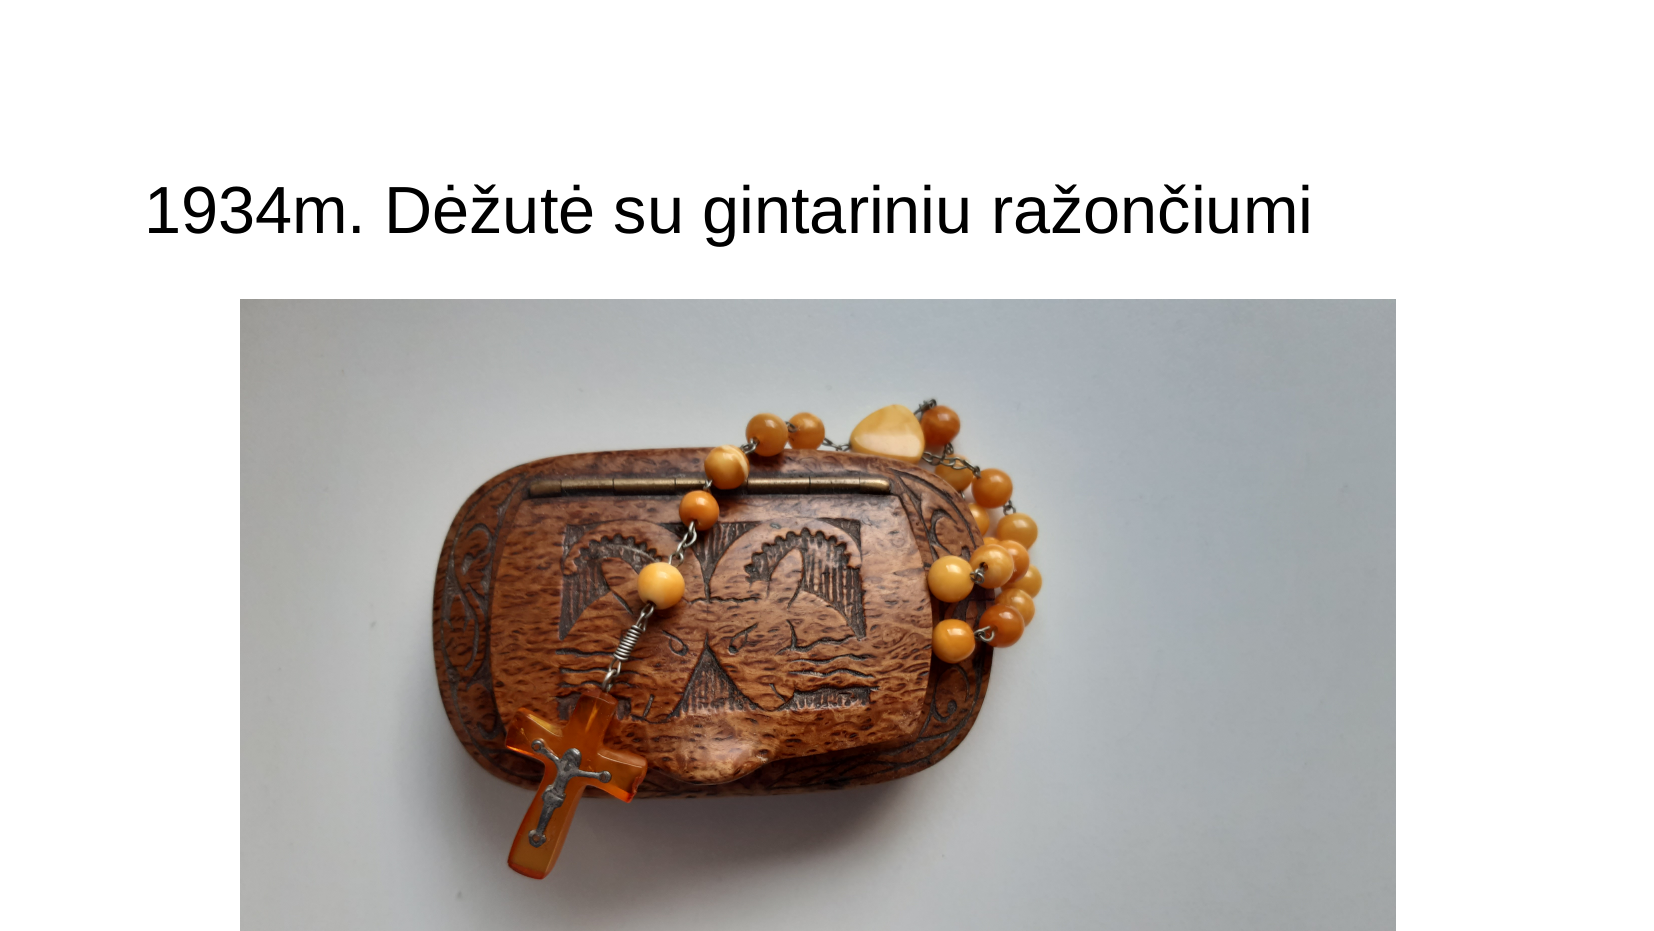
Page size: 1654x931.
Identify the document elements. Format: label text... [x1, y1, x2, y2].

subtitle 1934m. Dėžutė su gintariniu ražončiumi [0, 0, 1474, 570]
picture [240, 299, 1396, 931]
